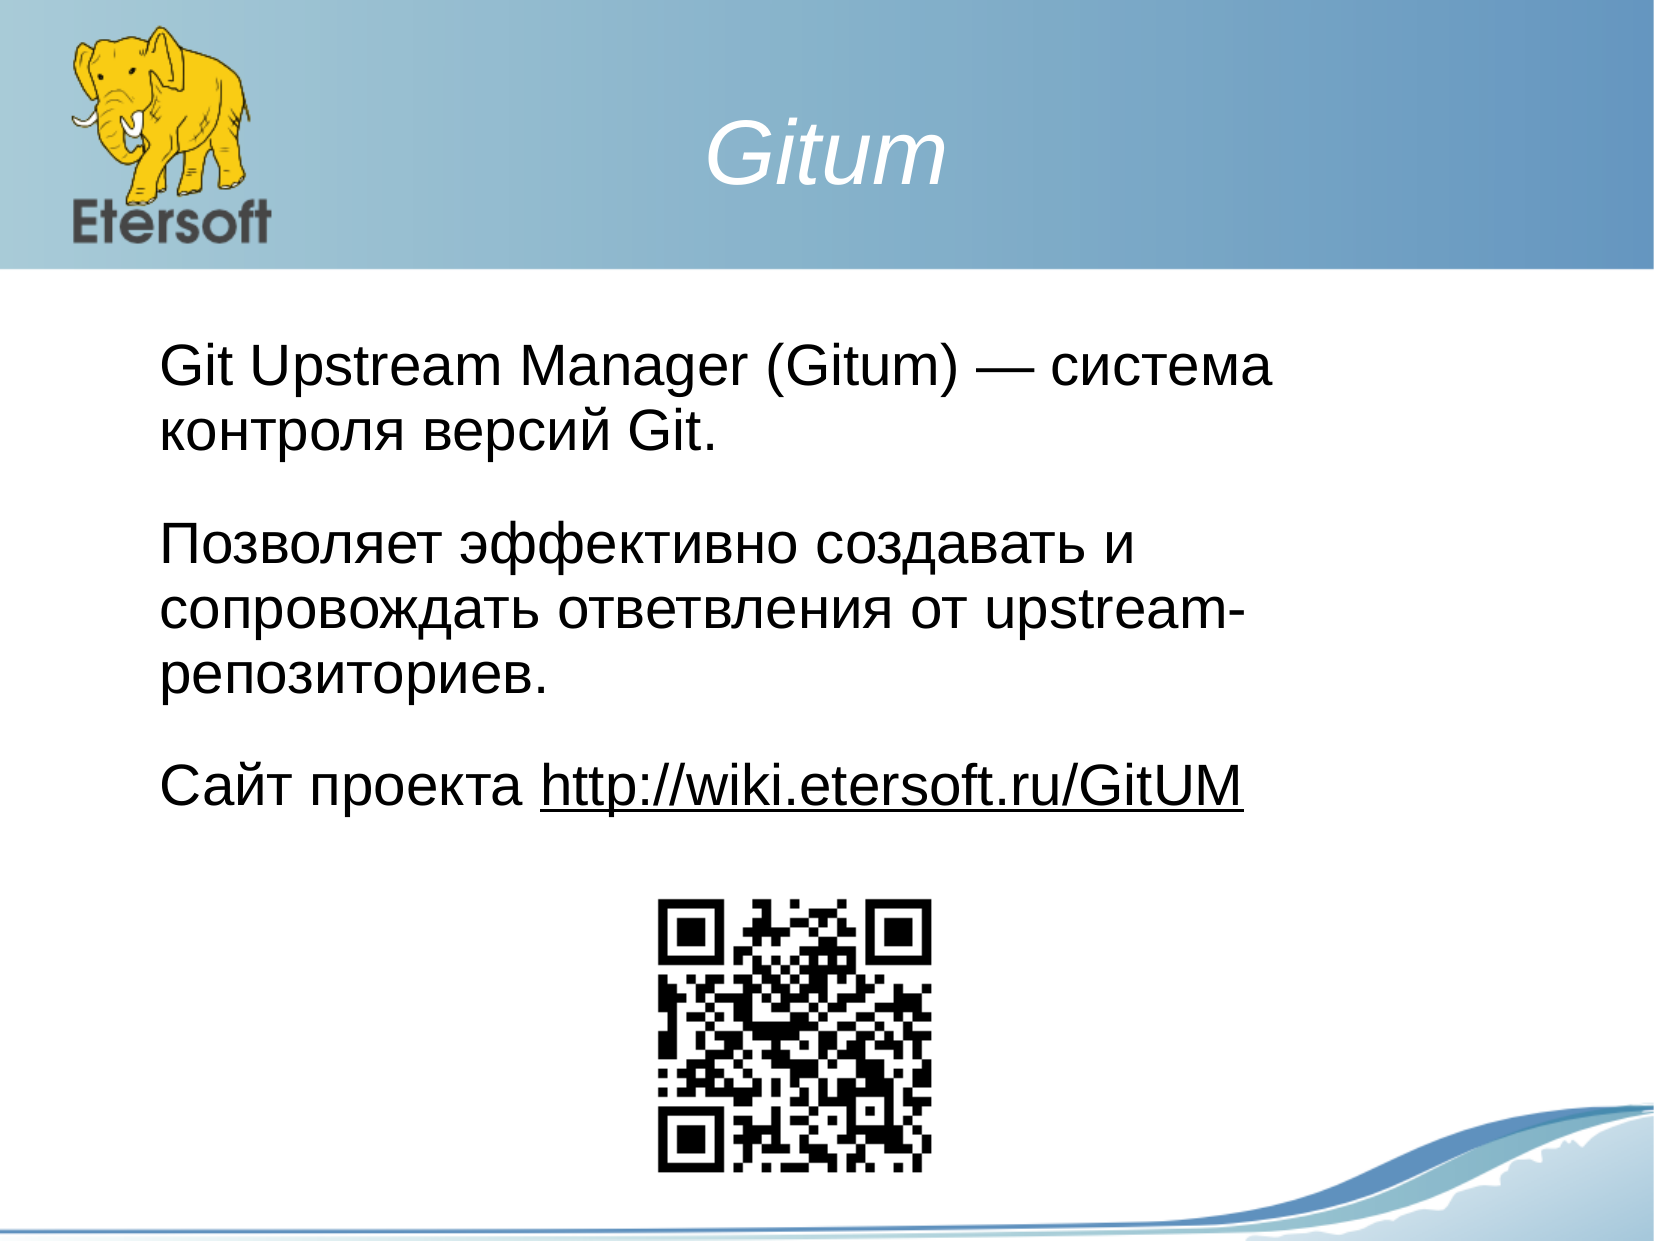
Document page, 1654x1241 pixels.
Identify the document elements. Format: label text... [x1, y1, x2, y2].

list Git Upstream Manager (Gitum) — система контроля версий Git. Позволяет эффективно создавать и сопровождать ответвления от upstream-репозиториев. Сайт проекта http://wiki.etersoft.ru/GitUM [88, 333, 1483, 1152]
title Gitum [82, 49, 1571, 257]
picture [0, 0, 1654, 1241]
